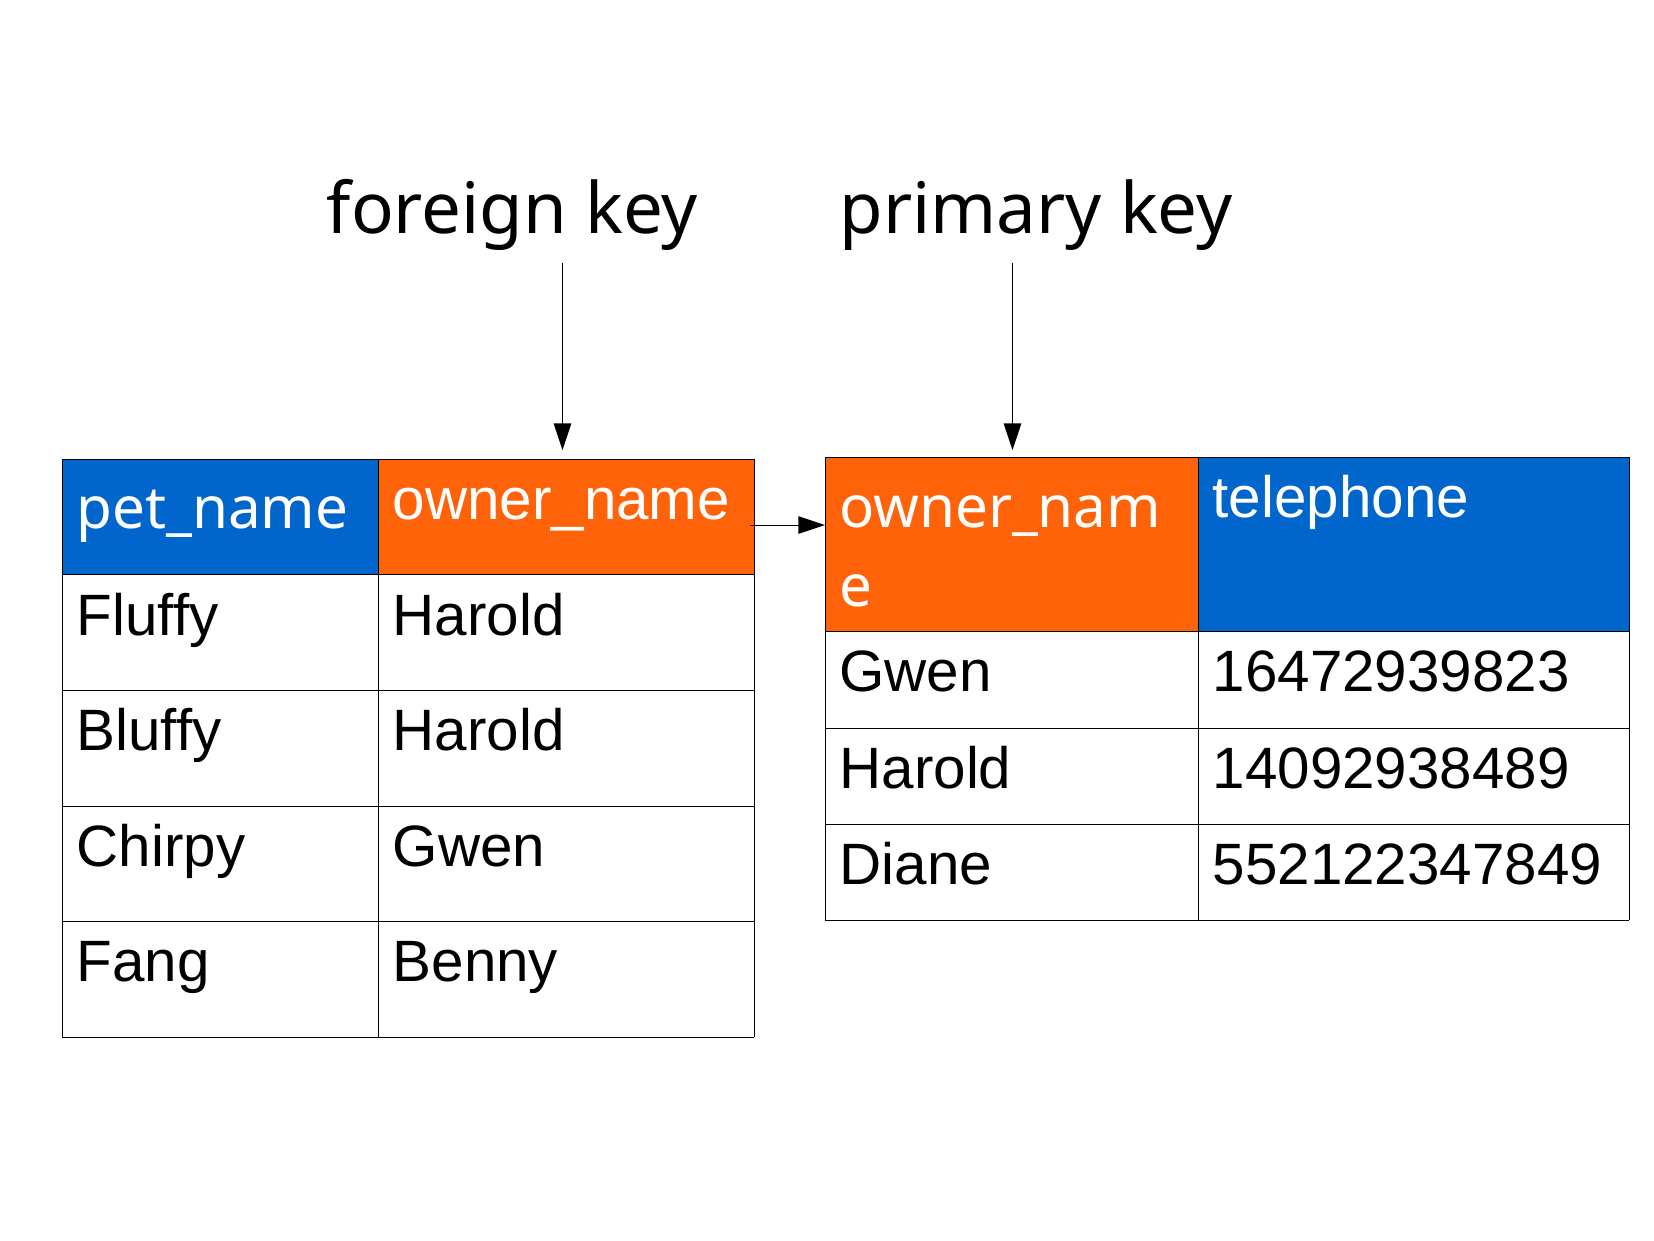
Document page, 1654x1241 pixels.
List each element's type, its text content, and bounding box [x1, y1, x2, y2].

table_cell Fang [63, 922, 378, 1037]
table_cell Chirpy [63, 807, 378, 921]
table_cell Harold [379, 691, 754, 806]
table_header owner_name [379, 460, 754, 574]
table_cell Harold [379, 575, 754, 690]
table_cell Harold [826, 729, 1198, 824]
table_cell Gwen [826, 632, 1198, 728]
table_header pet_name [63, 460, 378, 574]
table_header owner_name [826, 458, 1198, 631]
table_cell Fluffy [63, 575, 378, 690]
table_cell Diane [826, 825, 1198, 920]
table_cell 16472939823 [1199, 632, 1629, 728]
table_cell 14092938489 [1199, 729, 1629, 824]
text_box foreign key [150, 150, 713, 251]
table_cell Benny [379, 922, 754, 1037]
table_cell 552122347849 [1199, 825, 1629, 920]
table_cell Gwen [379, 807, 754, 921]
table_header telephone [1199, 458, 1629, 631]
text_box primary key [825, 150, 1388, 251]
table_cell Bluffy [63, 691, 378, 806]
